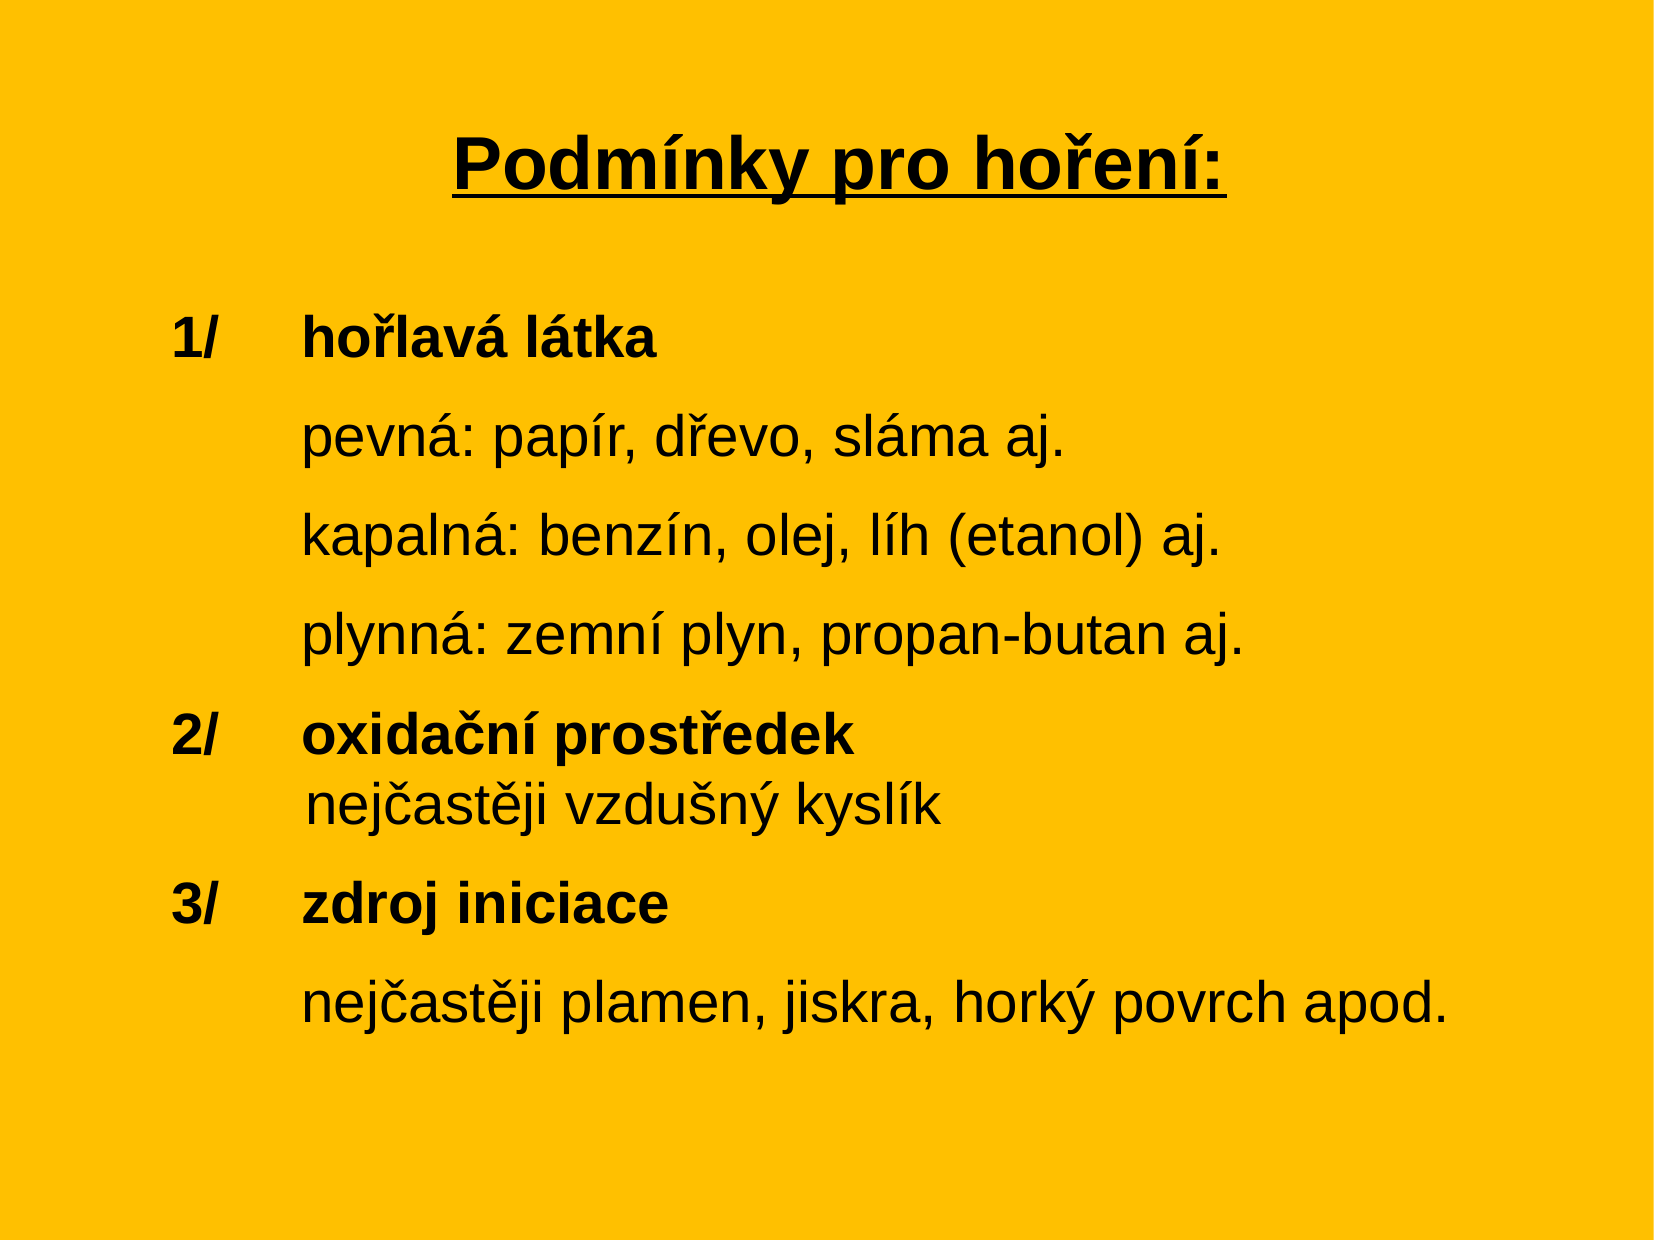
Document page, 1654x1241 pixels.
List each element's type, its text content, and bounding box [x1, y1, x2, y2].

list 1/ hořlavá látka pevná: papír, dřevo, sláma aj. kapalná: benzín, olej, líh (etanol) aj. plynná: zemní plyn, propan-butan aj. 2/ oxidační prostředek nejčastěji vzdušný kyslík 3/ zdroj iniciace nejčastěji plamen, jiskra, horký povrch apod. [82, 189, 1595, 1051]
title Podmínky pro hoření: [82, 49, 1571, 189]
